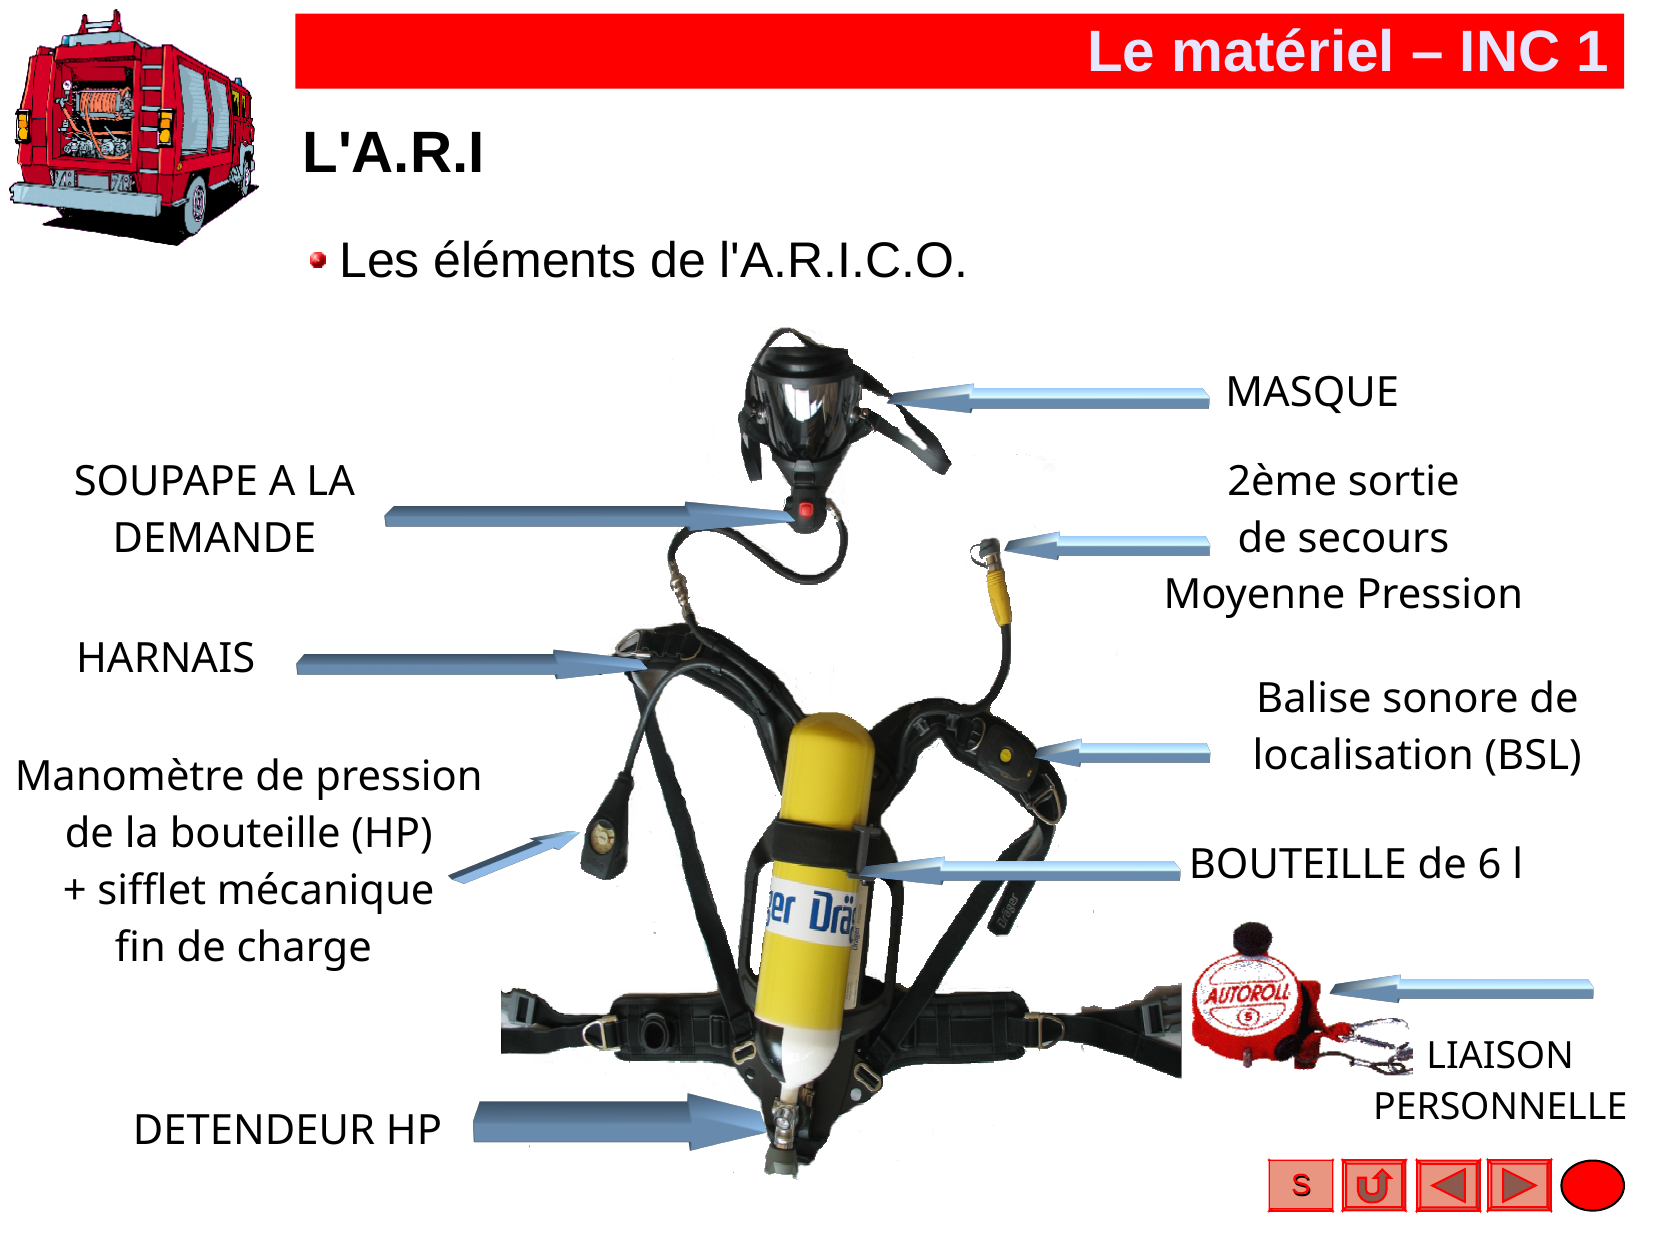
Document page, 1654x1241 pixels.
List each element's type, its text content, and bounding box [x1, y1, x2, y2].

text_box L'A.R.I [287, 112, 500, 193]
text_box DETENDEUR HP [118, 1093, 472, 1166]
picture [501, 327, 1413, 1182]
text_box Les éléments de l'A.R.I.C.O. [295, 224, 985, 325]
text_box HARNAIS [61, 620, 296, 694]
text_box 2ème sortie de secours Moyenne Pression [1062, 442, 1625, 633]
text_box Le matériel – INC 1 [295, 13, 1625, 89]
text_box [1561, 1160, 1625, 1211]
text_box LIAISON PERSONNELLE [1358, 1020, 1654, 1141]
text_box BOUTEILLE de 6 l [1174, 826, 1565, 916]
text_box Manomètre de pression de la bouteille (HP) + sifflet mécanique fin de charge [0, 738, 483, 1093]
text_box Balise sonore de localisation (BSL) [1181, 660, 1654, 827]
text_box SOUPAPE A LA DEMANDE [59, 442, 391, 575]
text_box MASQUE [1210, 354, 1430, 428]
picture [8, 8, 260, 246]
